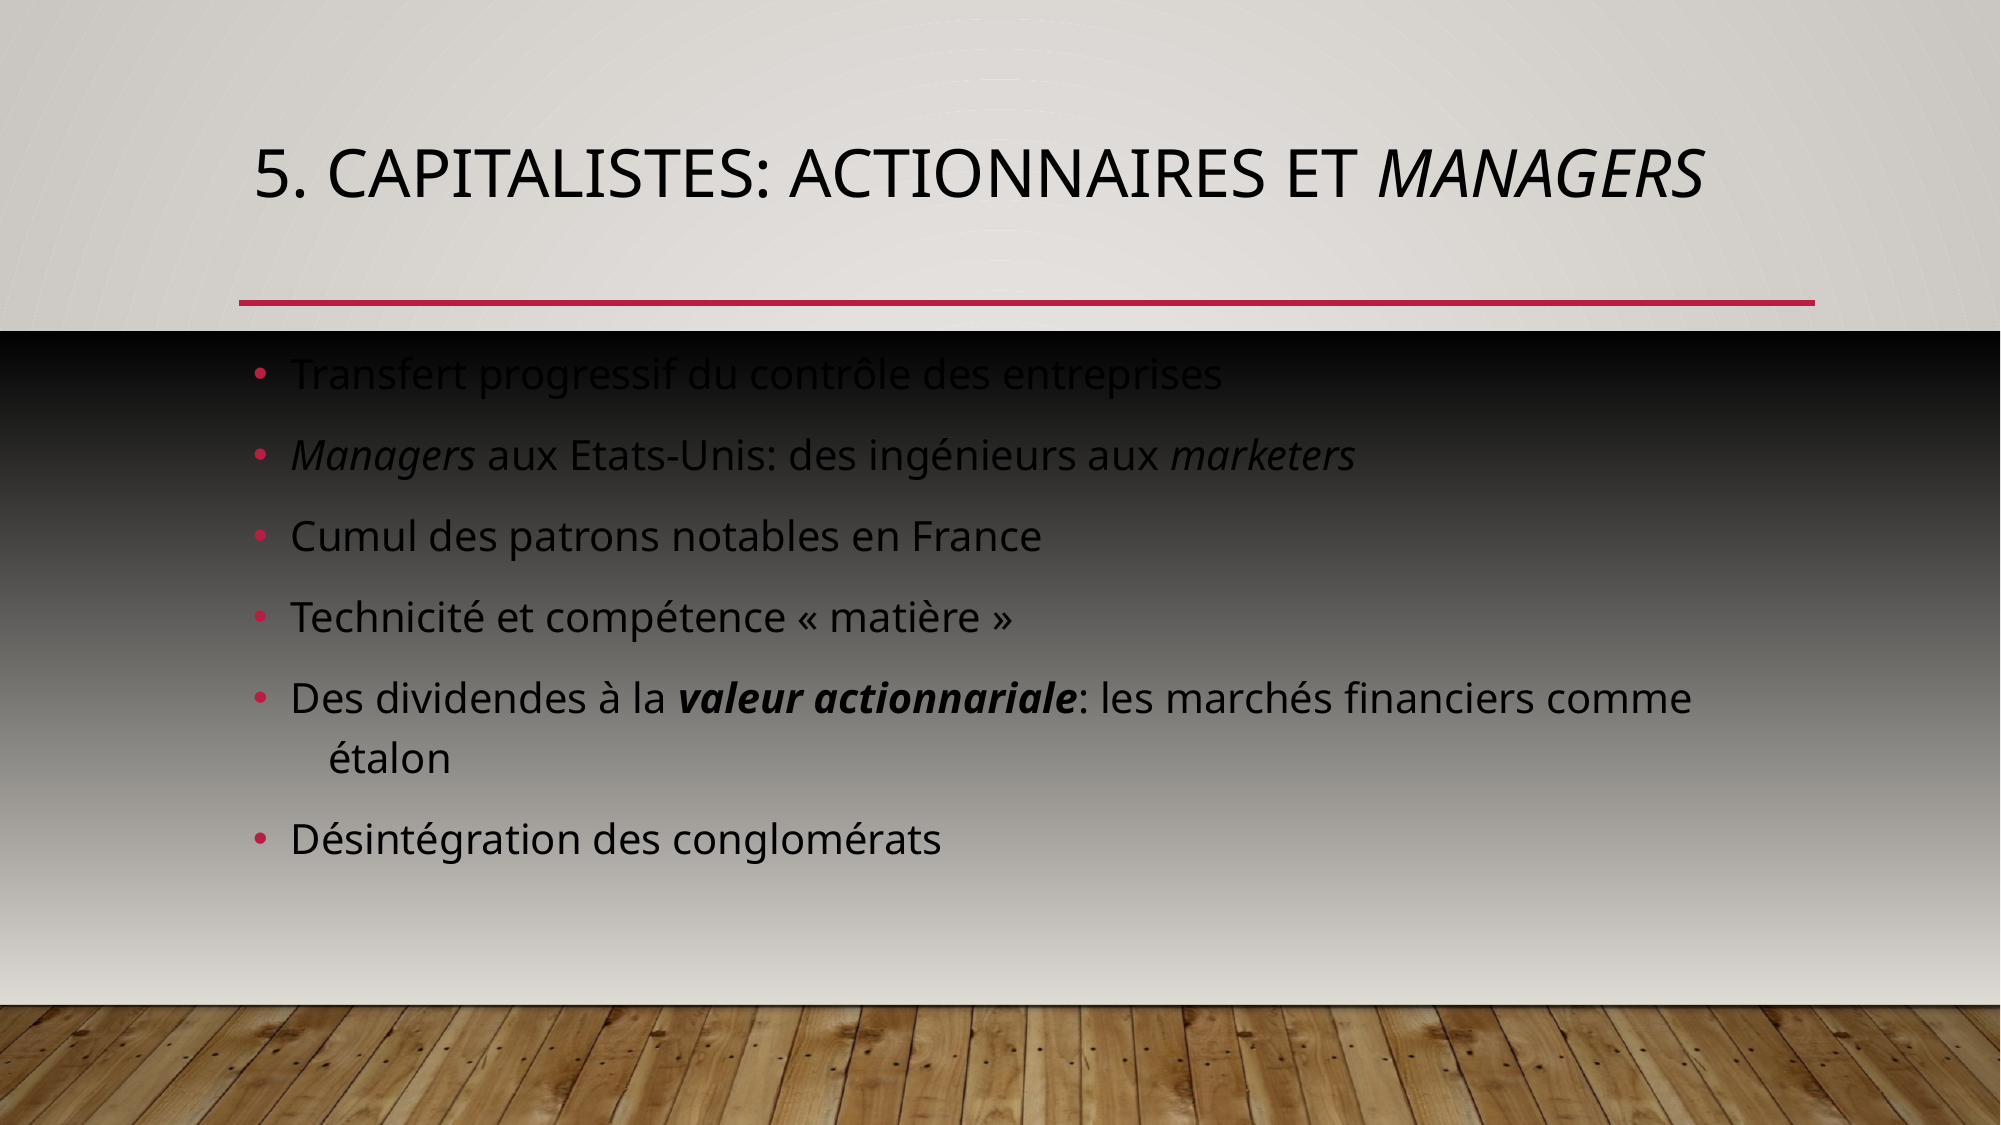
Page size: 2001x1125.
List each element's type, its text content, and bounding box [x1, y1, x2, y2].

title 5. Capitalistes: actionnaires et managers [238, 131, 1814, 305]
list Transfert progressif du contrôle des entreprises Managers aux Etats-Unis: des ingénieurs aux marketers Cumul des patrons notables en France Technicité et compétence « matière » Des dividendes à la valeur actionnariale: les marchés financiers comme étalon Désintégration des conglomérats [238, 330, 1814, 897]
